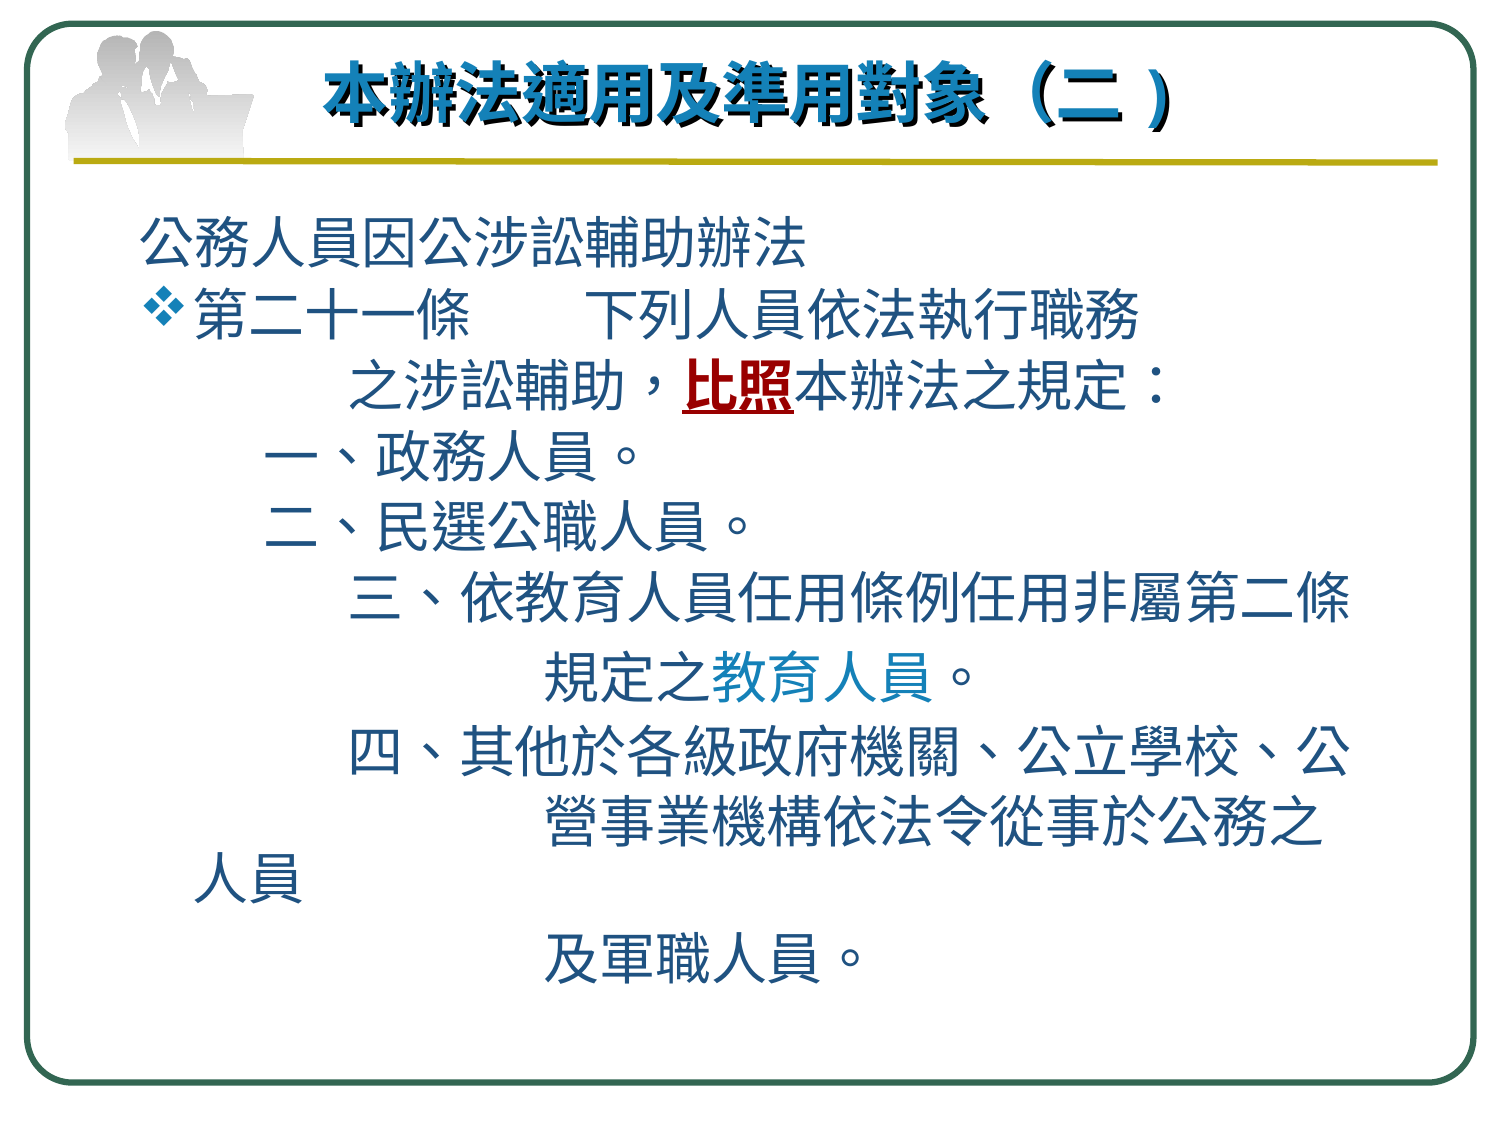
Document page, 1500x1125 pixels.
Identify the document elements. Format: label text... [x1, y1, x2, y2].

title 本辦法適用及準用對象（二) [75, 45, 1426, 138]
list 公務人員因公涉訟輔助辦法 第二十一條 下列人員依法執行職務 之涉訟輔助，比照本辦法之規定： 一、政務人員。 二、民選公職人員。 三、依教育人員任用條例任用非屬第二條 規定之教育人員。 四、其他於各級政府機關、公立學校、公 營事業機構依法令從事於公務之人員 及軍職人員。 [123, 207, 1388, 1035]
